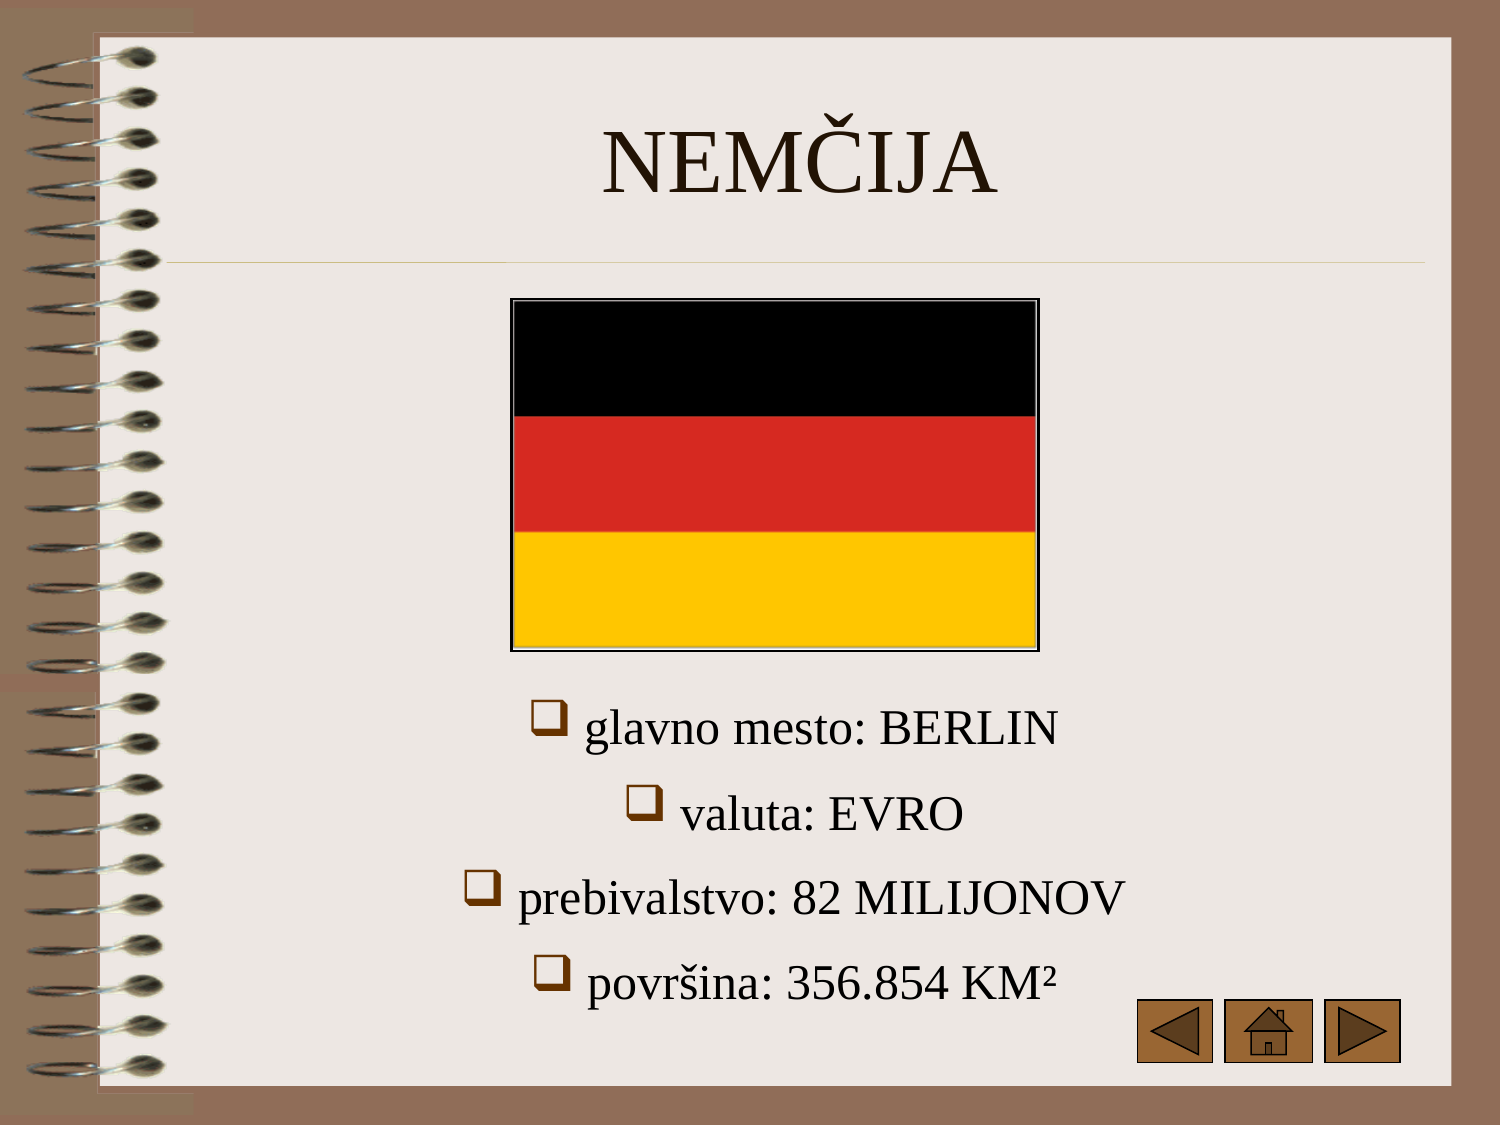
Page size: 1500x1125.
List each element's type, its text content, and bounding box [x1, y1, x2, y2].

text_box glavno mesto: BERLIN valuta: EVRO prebivalstvo: 82 MILIJONOV površina: 356.854 KM² [437, 687, 1150, 1018]
picture [0, 8, 194, 674]
picture [0, 692, 194, 1115]
picture [512, 299, 1038, 650]
text_box [1324, 999, 1400, 1063]
title NEMČIJA [174, 62, 1425, 250]
text_box [1224, 999, 1313, 1063]
text_box [1137, 999, 1213, 1063]
